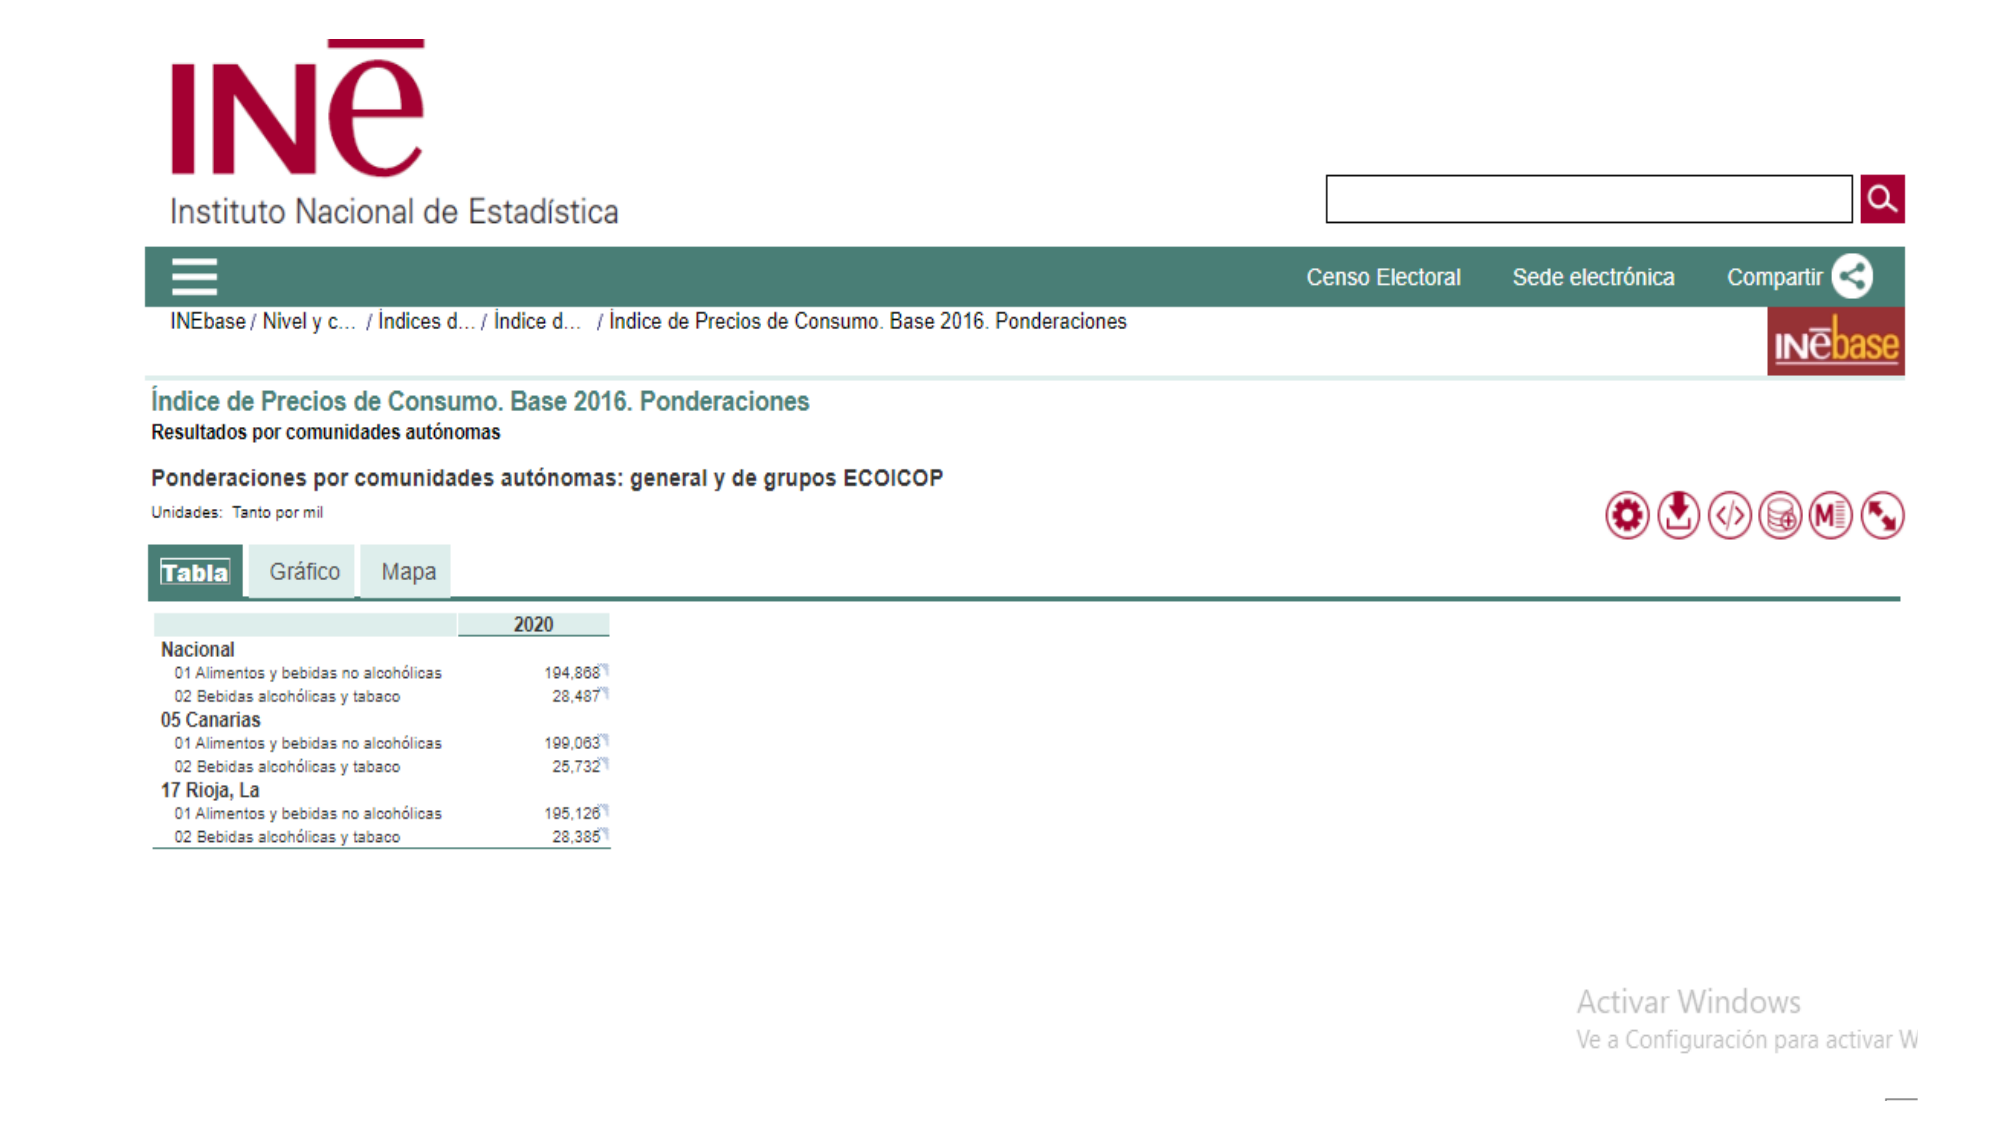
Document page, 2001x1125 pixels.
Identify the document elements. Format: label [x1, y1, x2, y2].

picture [129, 39, 1918, 1101]
